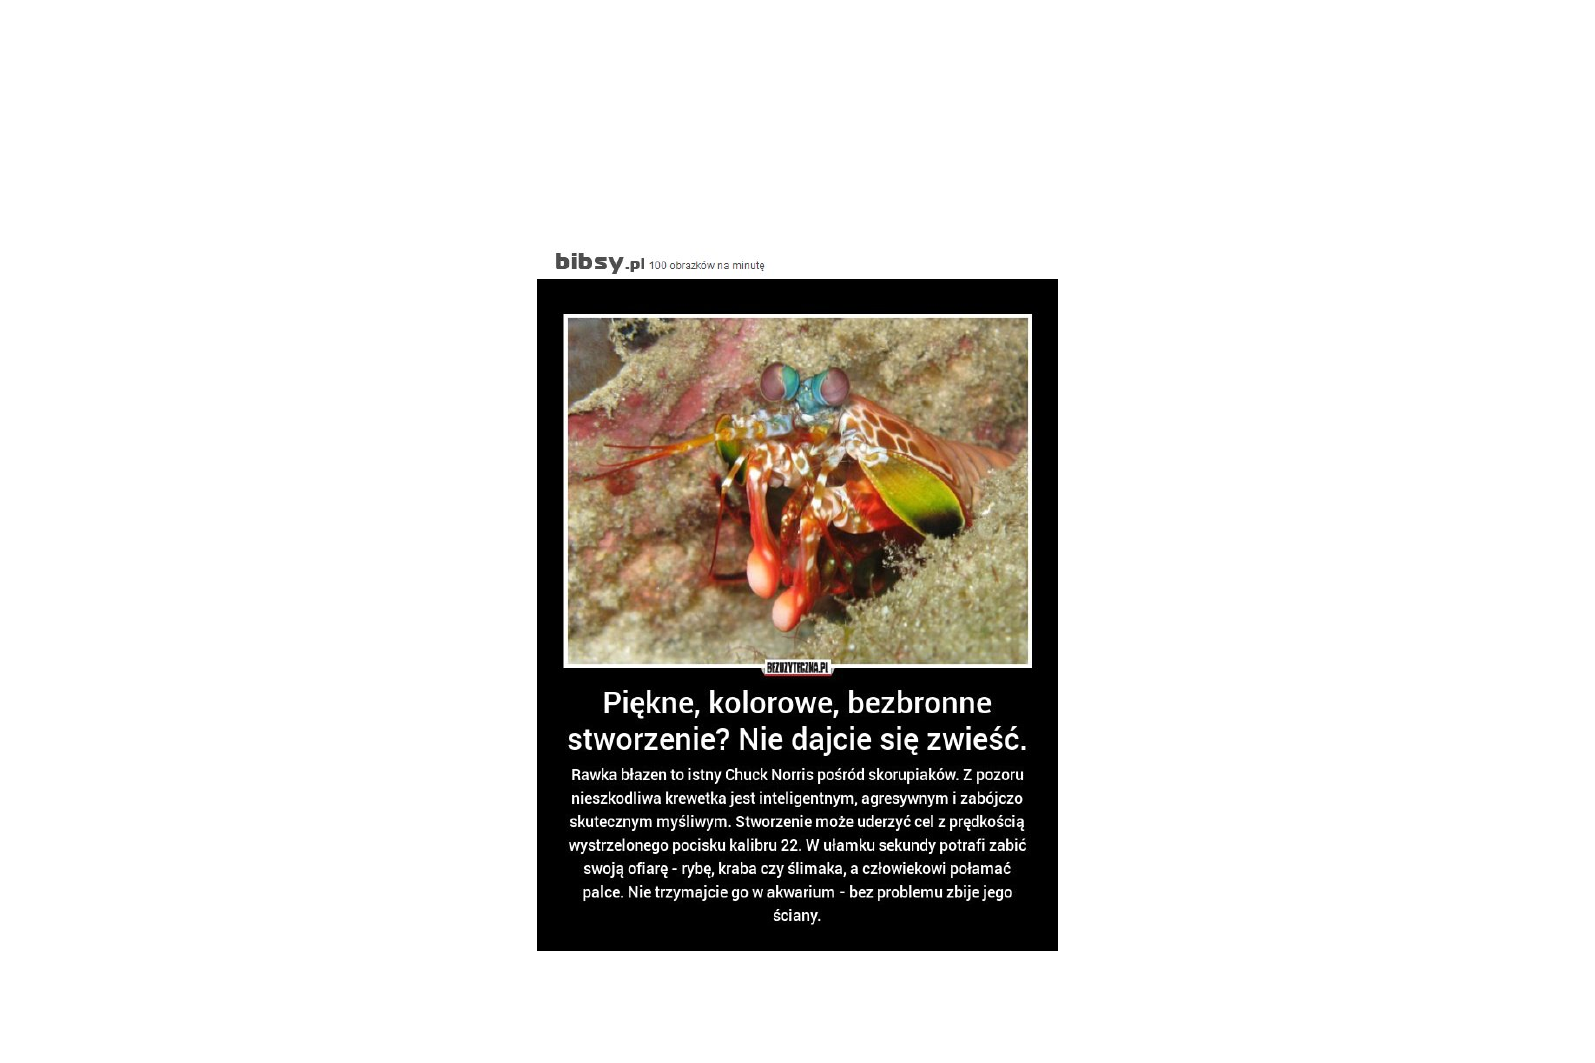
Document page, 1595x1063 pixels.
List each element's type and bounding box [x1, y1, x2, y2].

picture [537, 248, 1058, 951]
